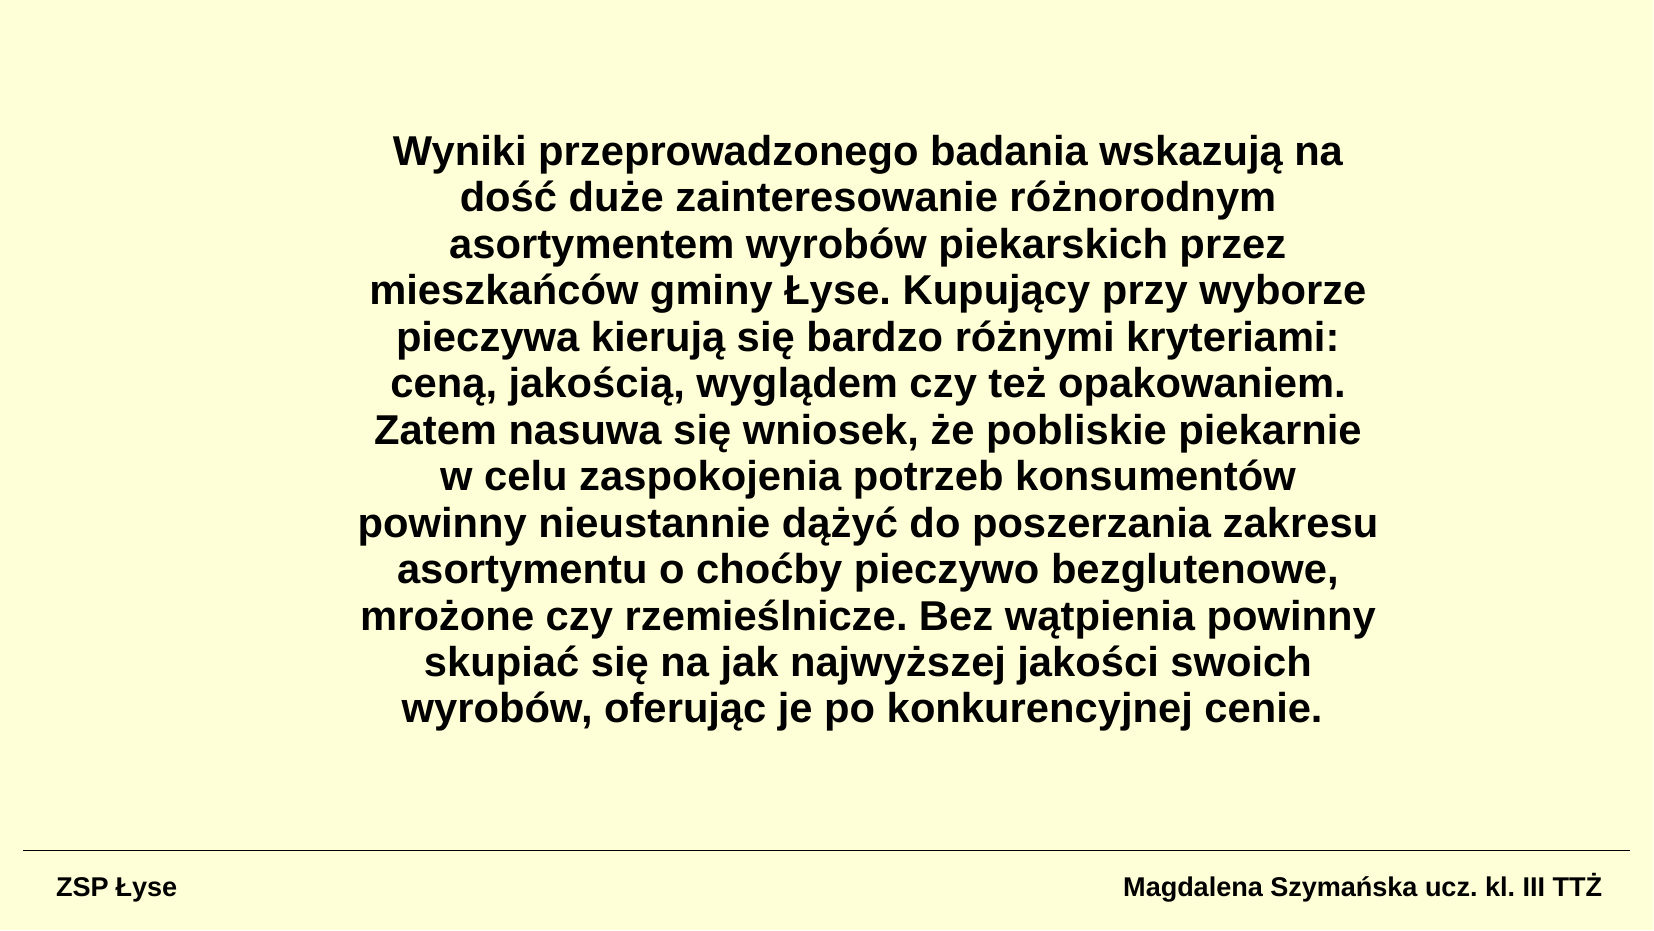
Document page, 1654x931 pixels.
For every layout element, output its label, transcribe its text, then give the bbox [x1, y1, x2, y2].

text_box ZSP Łyse Magdalena Szymańska ucz. kl. III TTŻ [1544, 864, 1619, 922]
text_box Wyniki przeprowadzonego badania wskazują na dość duże zainteresowanie różnorodnym asortymentem wyrobów piekarskich przez mieszkańców gminy Łyse. Kupujący przy wyborze pieczywa kierują się bardzo różnymi kryteriami: ceną, jakością, wyglądem czy też opakowaniem. Zatem nasuwa się wniosek, że pobliskie piekarnie w celu zaspokojenia potrzeb konsumentów powinny nieustannie dążyć do poszerzania zakresu asortymentu o choćby pieczywo bezglutenowe, mrożone czy rzemieślnicze. Bez wątpienia powinny skupiać się na jak najwyższej jakości swoich wyrobów, oferując je po konkurencyjnej cenie. [342, 120, 1394, 931]
chart [0, 42, 1544, 931]
